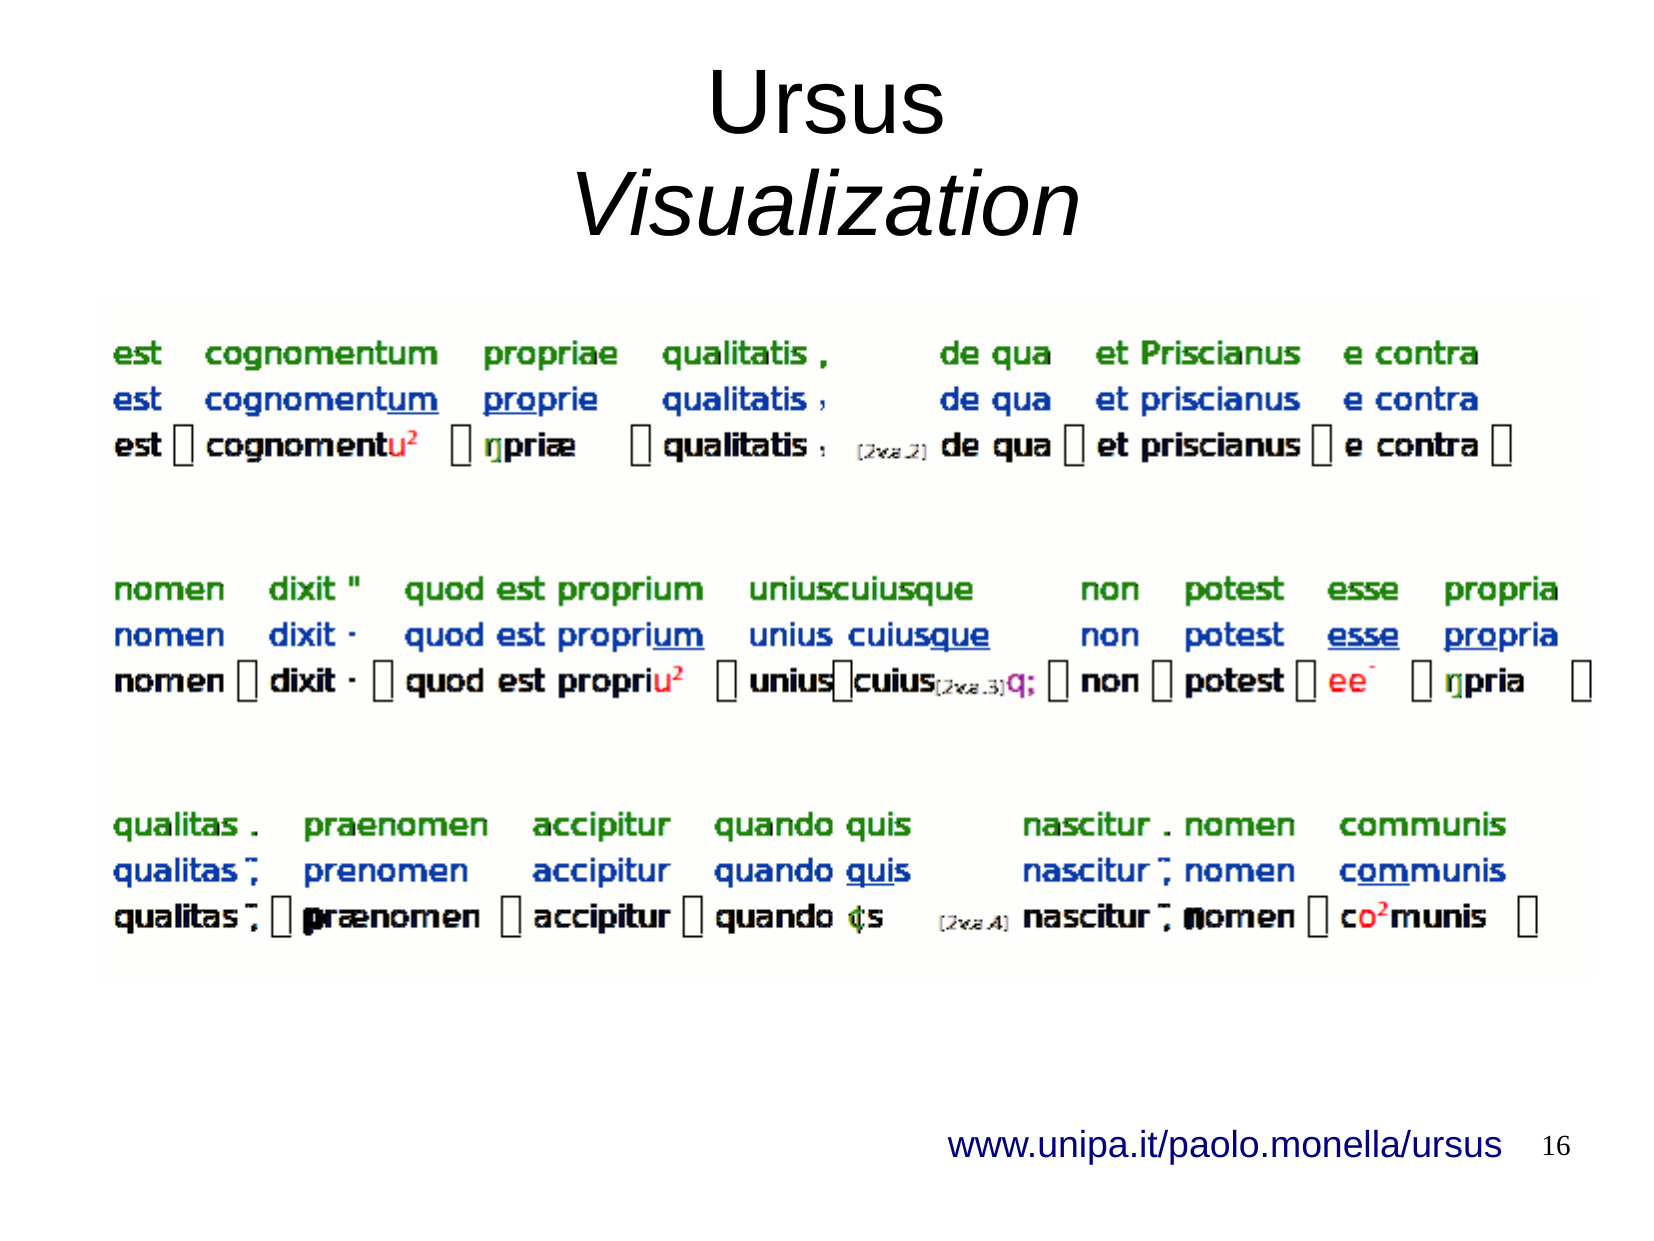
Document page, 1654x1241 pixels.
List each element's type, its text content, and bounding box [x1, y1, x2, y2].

text_box www.unipa.it/paolo.monella/ursus [933, 1116, 1548, 1216]
title Ursus Visualization [82, 49, 1571, 257]
picture [98, 295, 1596, 980]
